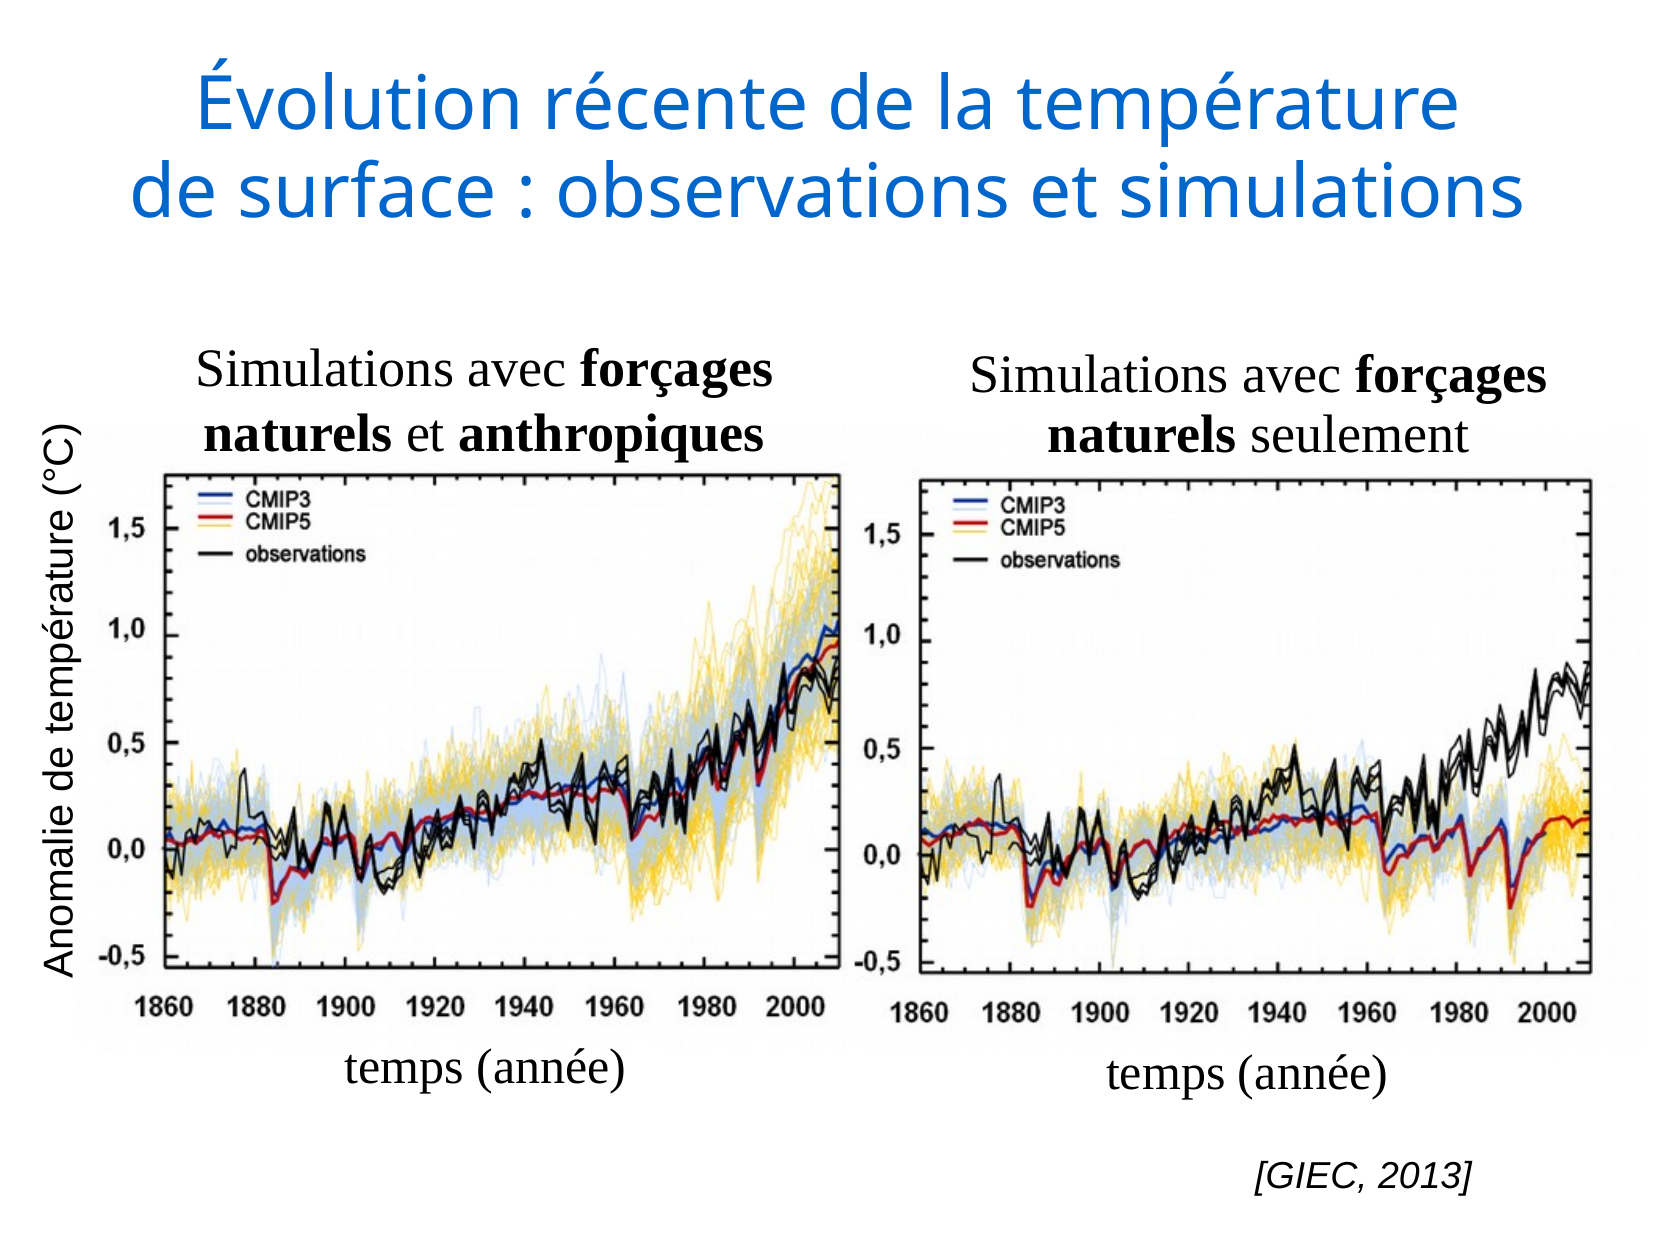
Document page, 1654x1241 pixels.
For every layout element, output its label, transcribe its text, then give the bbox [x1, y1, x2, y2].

text_box Évolution récente de la température de surface : observations et simulations [34, 49, 1622, 240]
text_box Simulations avec forçages naturels seulement [902, 337, 1616, 473]
picture [75, 425, 1649, 1057]
text_box temps (année) [1066, 1037, 1428, 1108]
text_box Simulations avec forçages naturels et anthropiques [169, 324, 800, 470]
text_box Anomalie de température (°C) [27, 396, 136, 996]
text_box temps (année) [304, 1031, 667, 1102]
text_box [GIEC, 2013] [1240, 1143, 1612, 1210]
